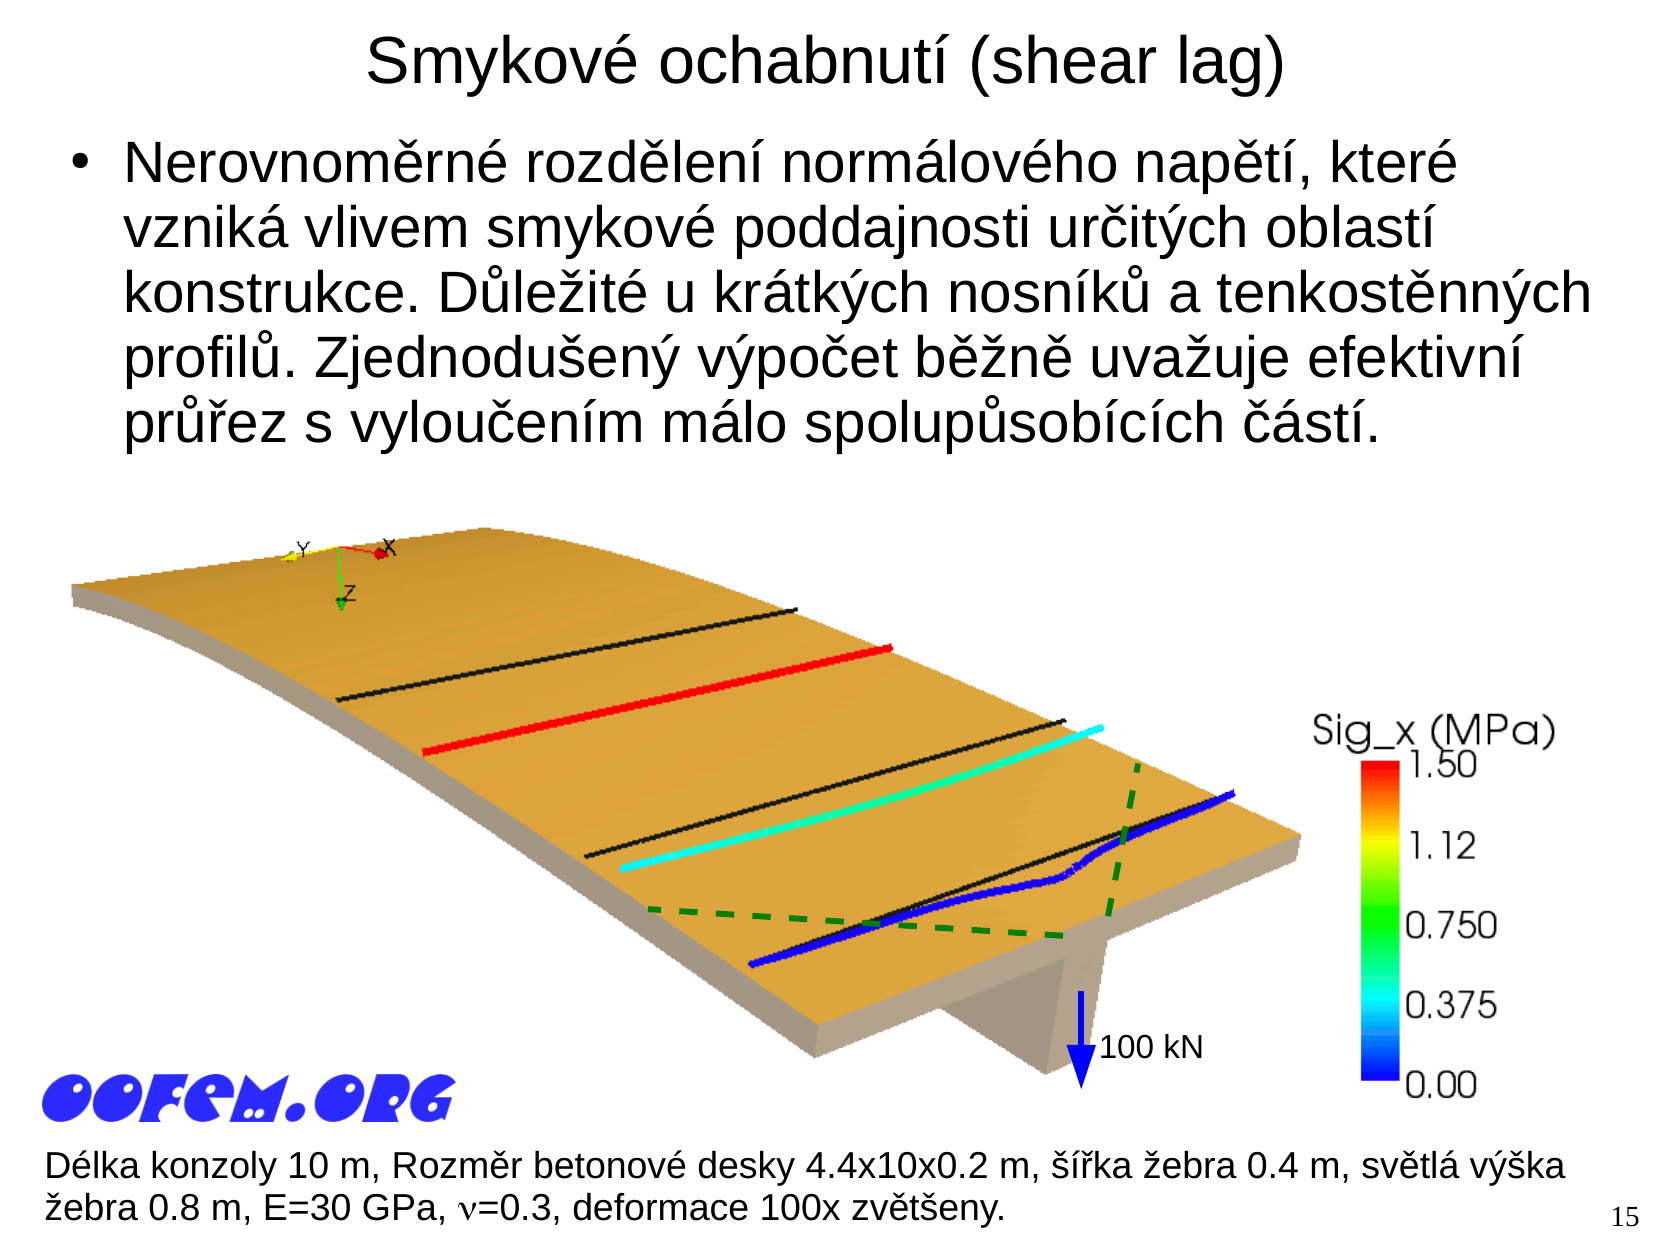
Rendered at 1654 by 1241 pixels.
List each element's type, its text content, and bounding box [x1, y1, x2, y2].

list Nerovnoměrné rozdělení normálového napětí, které vzniká vlivem smykové poddajnosti určitých oblastí konstrukce. Důležité u krátkých nosníků a tenkostěnných profilů. Zjednodušený výpočet běžně uvažuje efektivní průřez s vyloučením málo spolupůsobících částí. [52, 129, 1603, 949]
title Smykové ochabnutí (shear lag) [0, 8, 1654, 113]
text_box 100 kN [1083, 1020, 1297, 1077]
text_box Délka konzoly 10 m, Rozměr betonové desky 4.4x10x0.2 m, šířka žebra 0.4 m, světlá výška žebra 0.8 m, E=30 GPa, n=0.3, deformace 100x zvětšeny. [29, 1137, 1595, 1241]
picture [42, 512, 1569, 1123]
